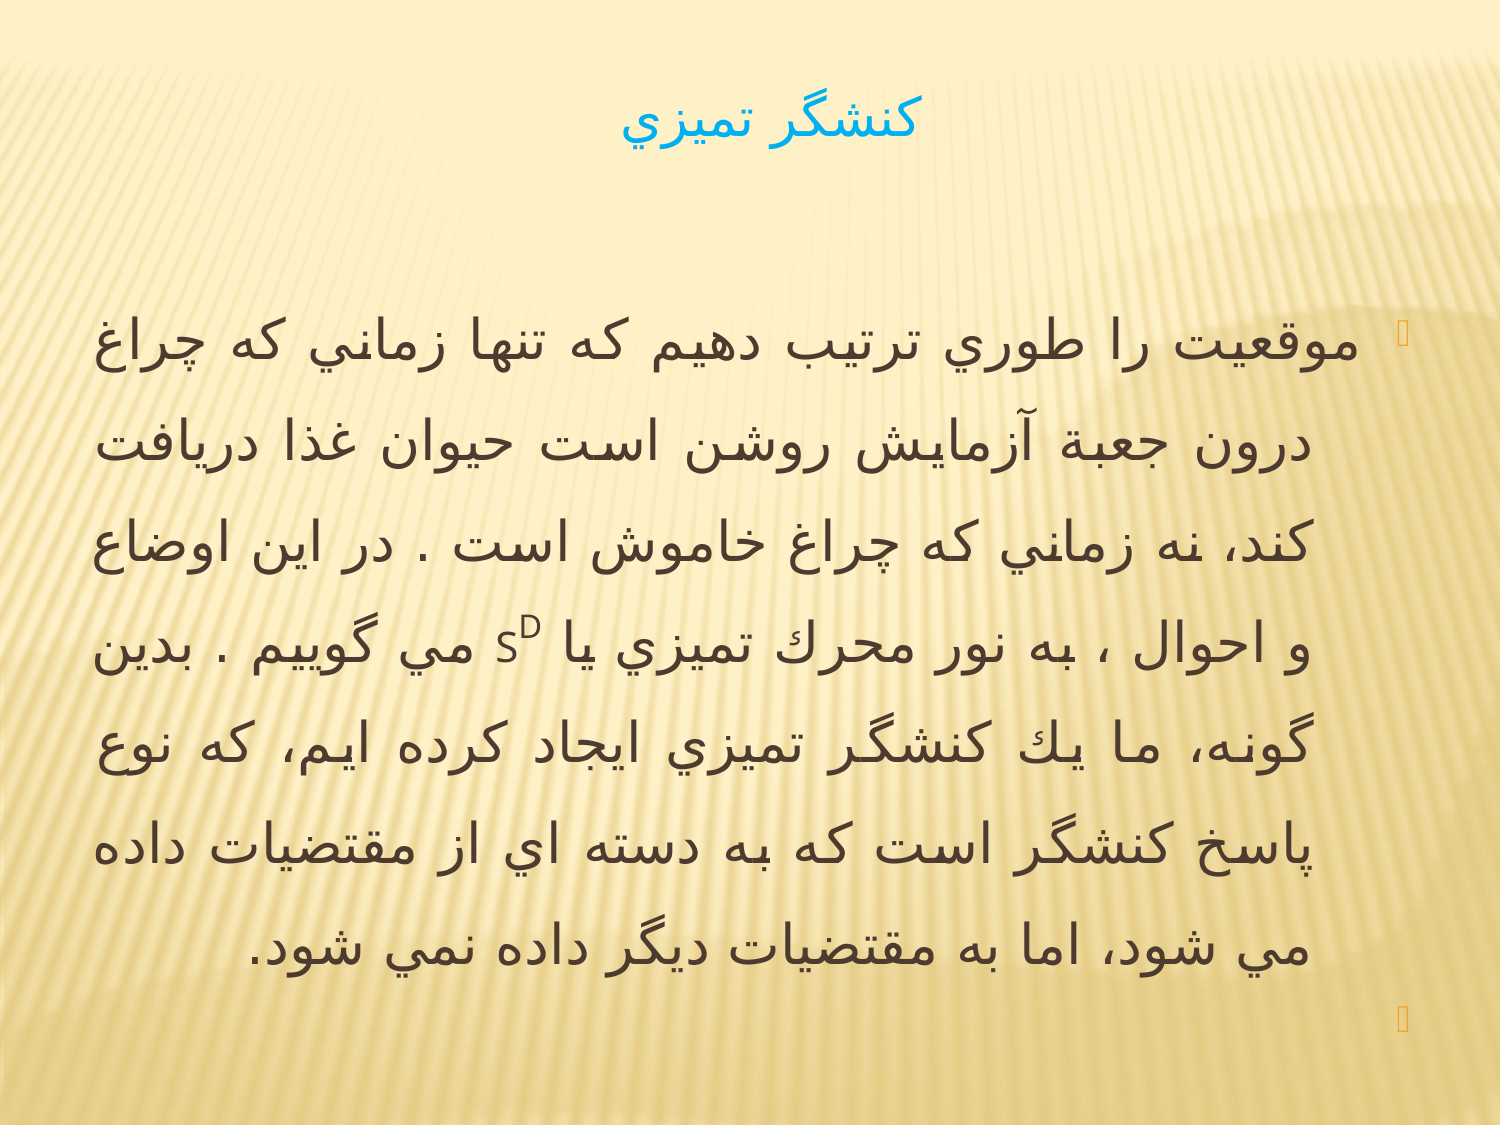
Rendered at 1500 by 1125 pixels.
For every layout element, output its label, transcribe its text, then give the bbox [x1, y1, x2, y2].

list موقعيت را طوري ترتيب دهيم كه تنها زماني كه چراغ درون جعبة آزمايش روشن است حيوان غذا دريافت كند، نه زماني كه چراغ خاموش است . در اين اوضاع و احوال ، به نور محرك تميزي يا SD مي گوييم . بدين گونه، ما يك كنشگر تميزي ايجاد كرده ايم، كه نوع پاسخ كنشگر است كه به دسته اي از مقتضيات داده مي شود، اما به مقتضيات ديگر داده نمي شود. [75, 262, 1424, 1047]
title كنشگر تميزي [50, 75, 1476, 213]
